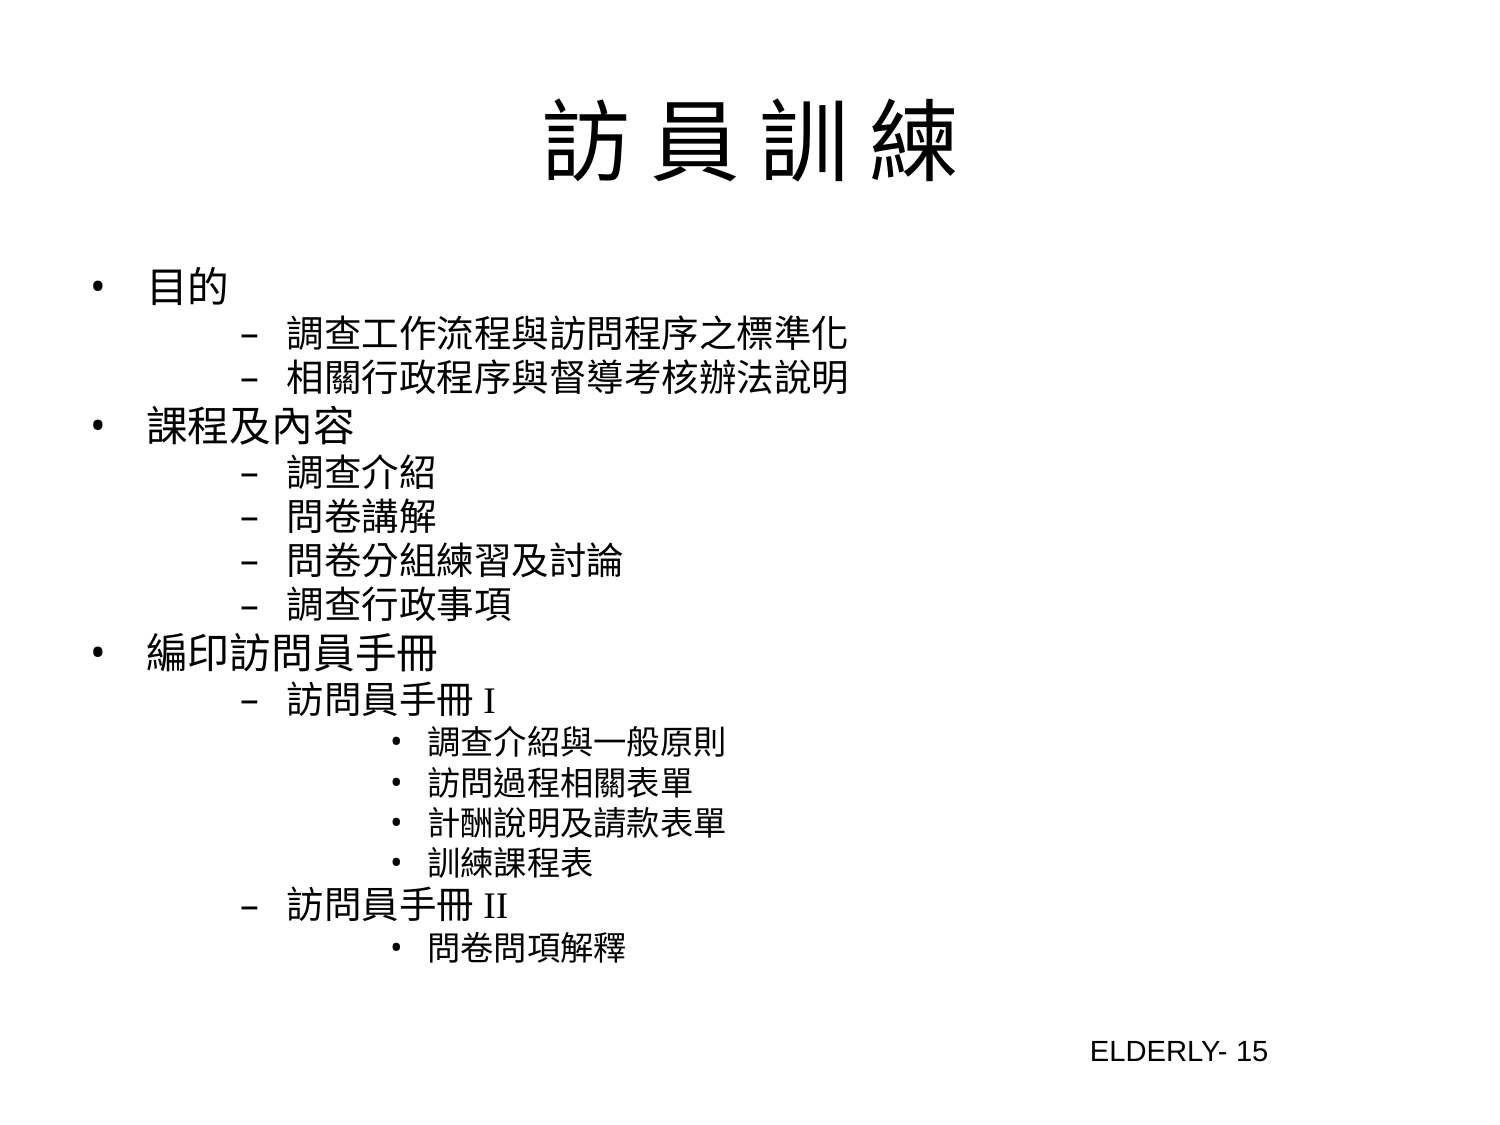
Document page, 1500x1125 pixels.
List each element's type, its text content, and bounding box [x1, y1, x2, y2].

text_box ELDERLY- [1074, 1024, 1426, 1103]
title 訪 員 訓 練 [75, 45, 1426, 233]
list 目的 調查工作流程與訪問程序之標準化 相關行政程序與督導考核辦法說明 課程及內容 調查介紹 問卷講解 問卷分組練習及討論 調查行政事項 編印訪問員手冊 訪問員手冊I 調查介紹與一般原則 訪問過程相關表單 計酬說明及請款表單 訓練課程表 訪問員手冊II 問卷問項解釋 [75, 262, 1426, 1005]
